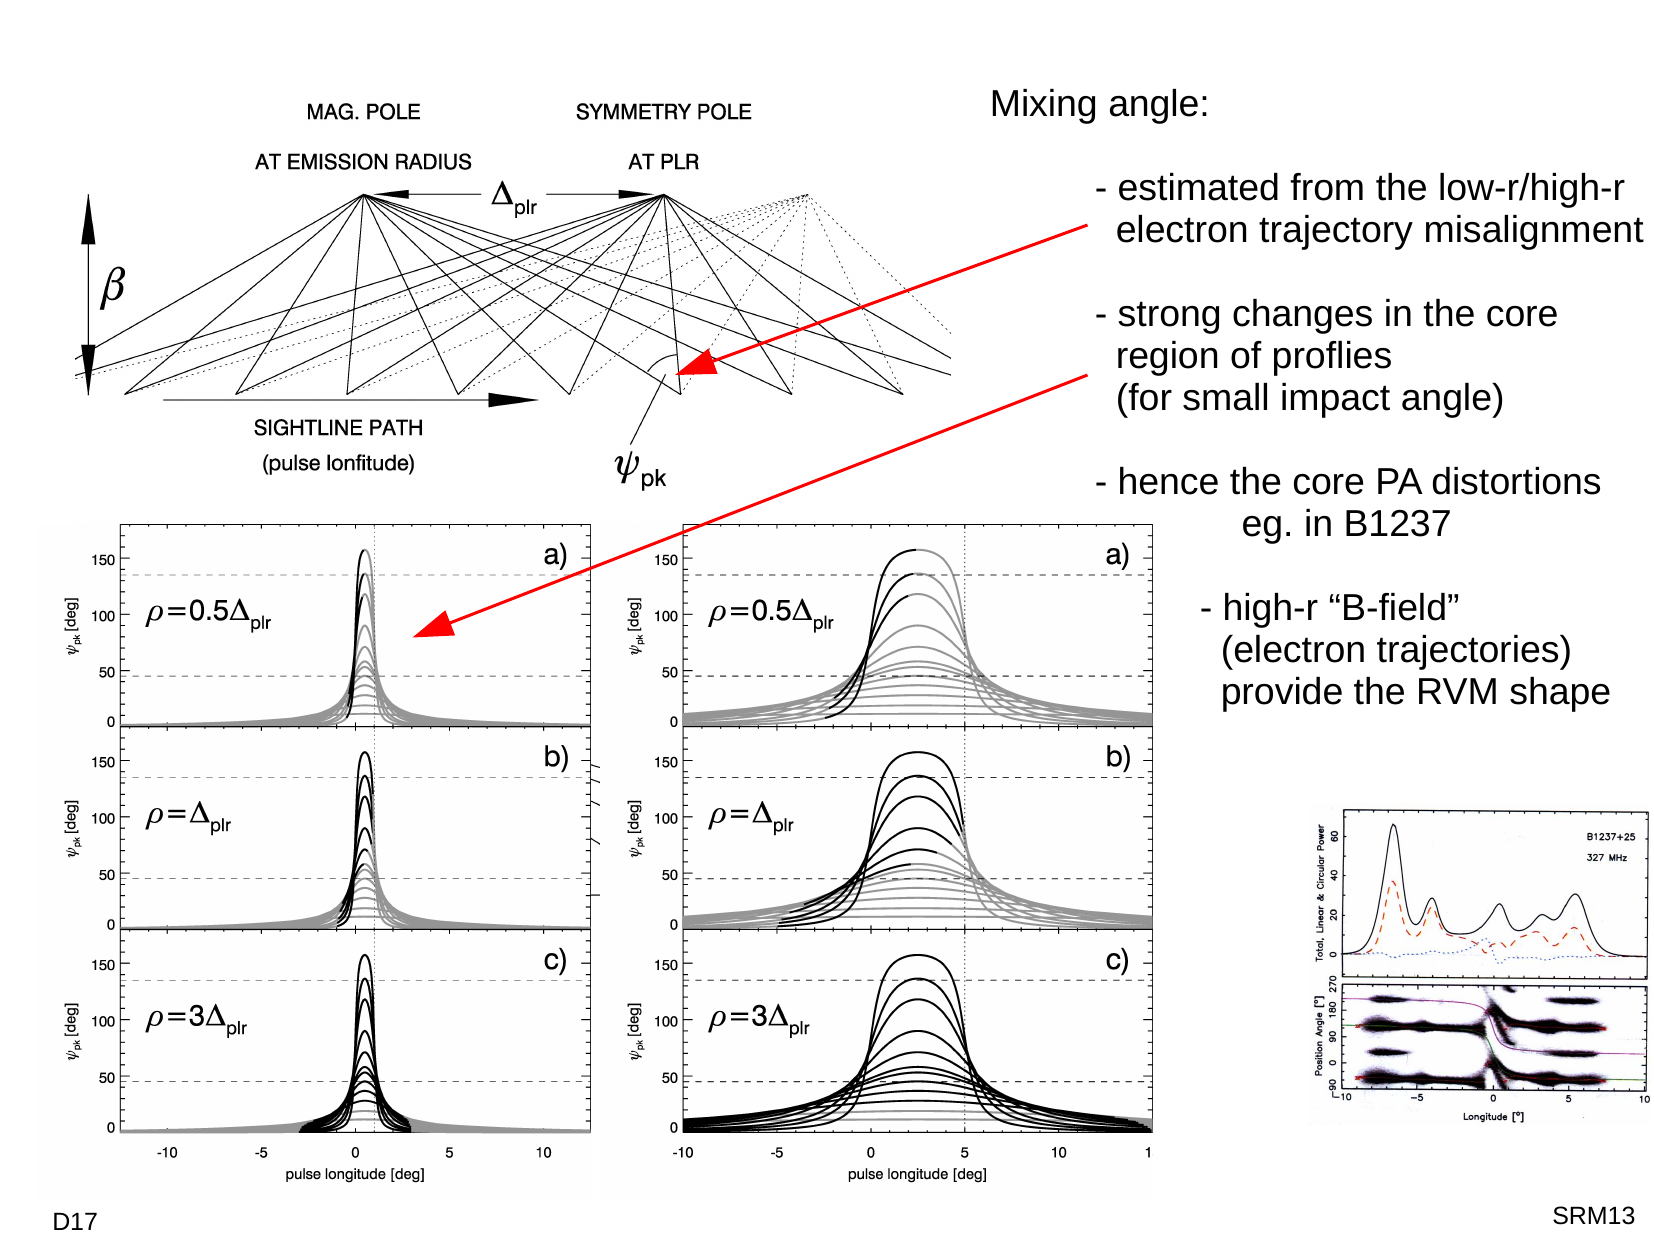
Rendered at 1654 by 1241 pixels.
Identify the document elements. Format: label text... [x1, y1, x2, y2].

text_box Mixing angle: - estimated from the low-r/high-r electron trajectory misalignment - strong changes in the core region of proflies (for small impact angle) - hence the core PA distortions eg. in B1237 - high-r “B-field” (electron trajectories) provide the RVM shape [975, 75, 1654, 720]
picture [1309, 803, 1651, 1126]
picture [37, 0, 1153, 1241]
text_box D17 [37, 1200, 114, 1241]
text_box SRM13 [1537, 1194, 1651, 1238]
